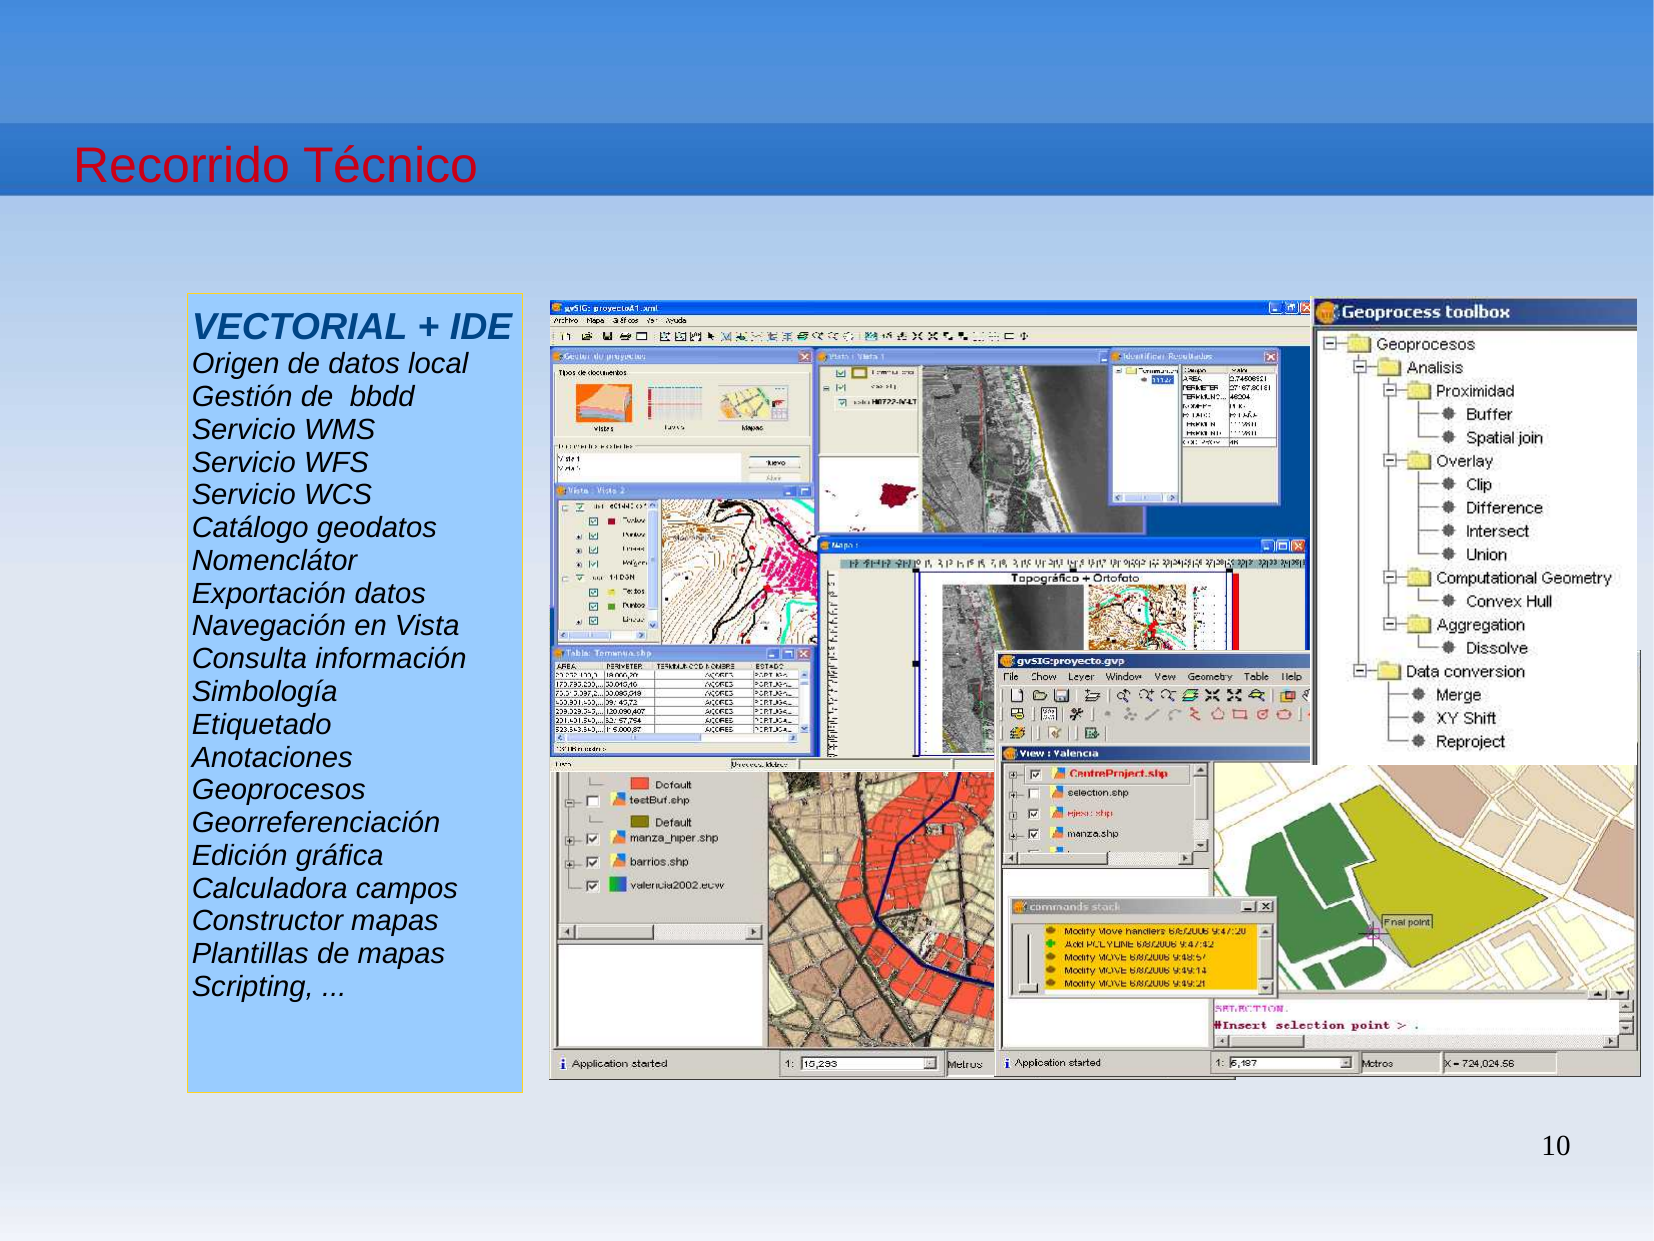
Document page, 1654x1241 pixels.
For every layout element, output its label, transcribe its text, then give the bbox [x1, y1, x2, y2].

text_box [187, 134, 1638, 339]
text_box Recorrido Técnico [59, 129, 494, 207]
picture [0, 0, 1654, 1241]
text_box VECTORIAL + IDE Origen de datos local Gestión de bbdd Servicio WMS Servicio WFS Servicio WCS Catálogo geodatos Nomenclátor Exportación datos Navegación en Vista Consulta información Simbología Etiquetado Anotaciones Geoprocesos Georreferenciación Edición gráfica Calculadora campos Constructor mapas Plantillas de mapas Scripting, ... [177, 297, 622, 1127]
